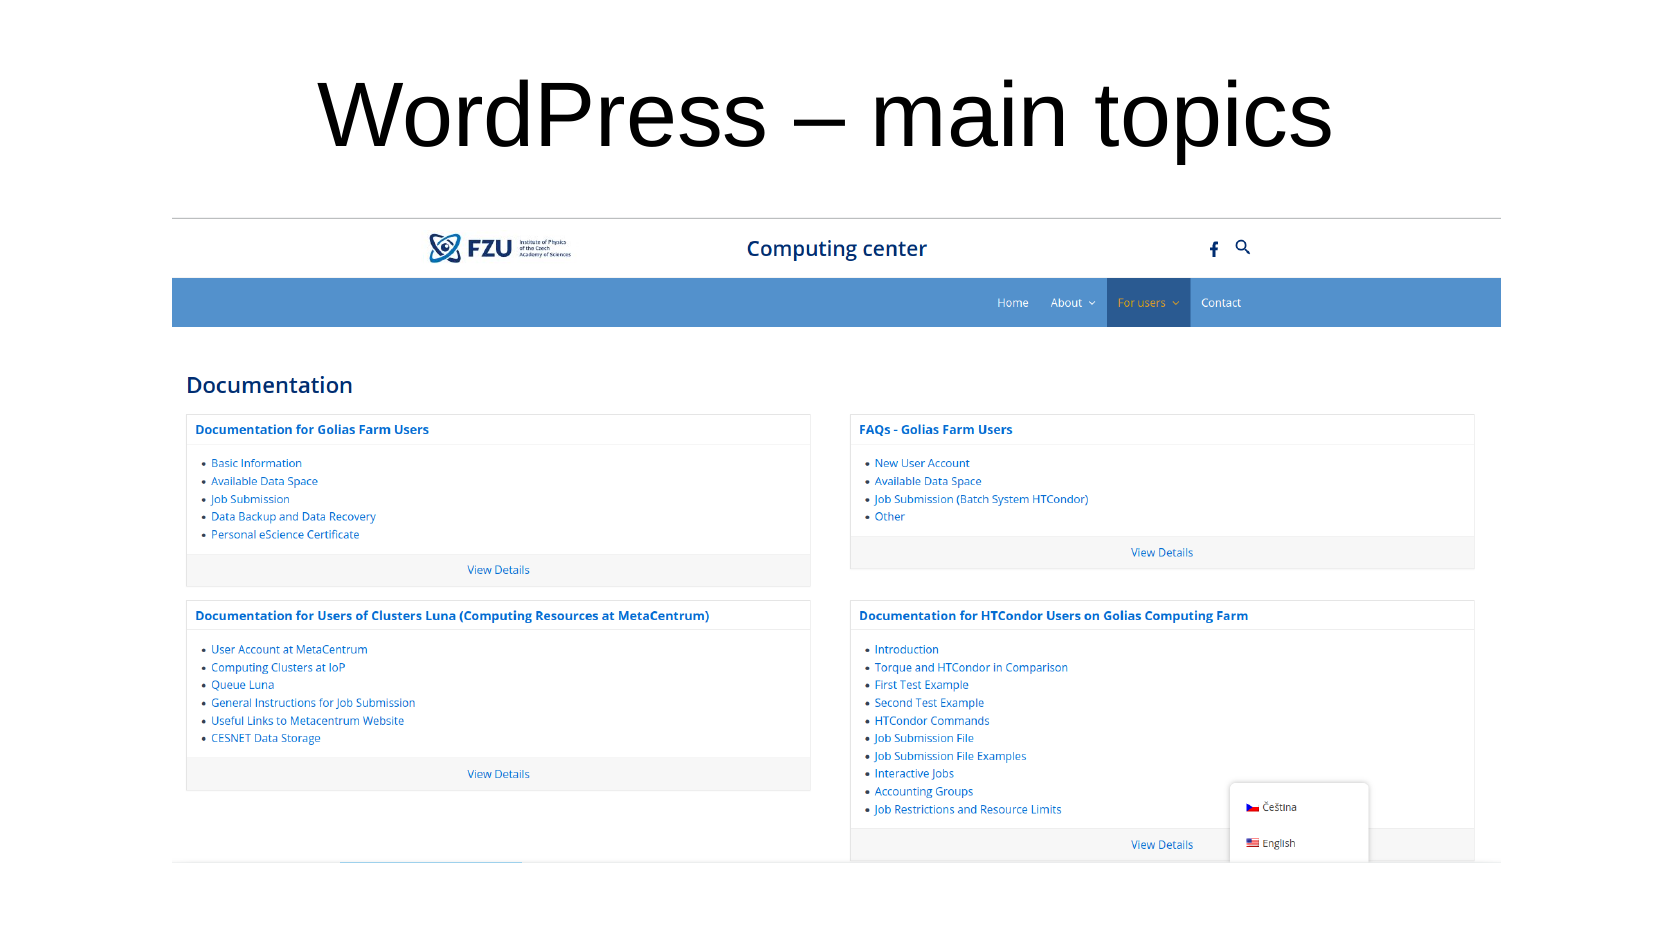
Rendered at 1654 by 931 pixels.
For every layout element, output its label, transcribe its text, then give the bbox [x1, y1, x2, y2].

title WordPress – main topics [82, 37, 1571, 193]
picture [172, 217, 1501, 863]
